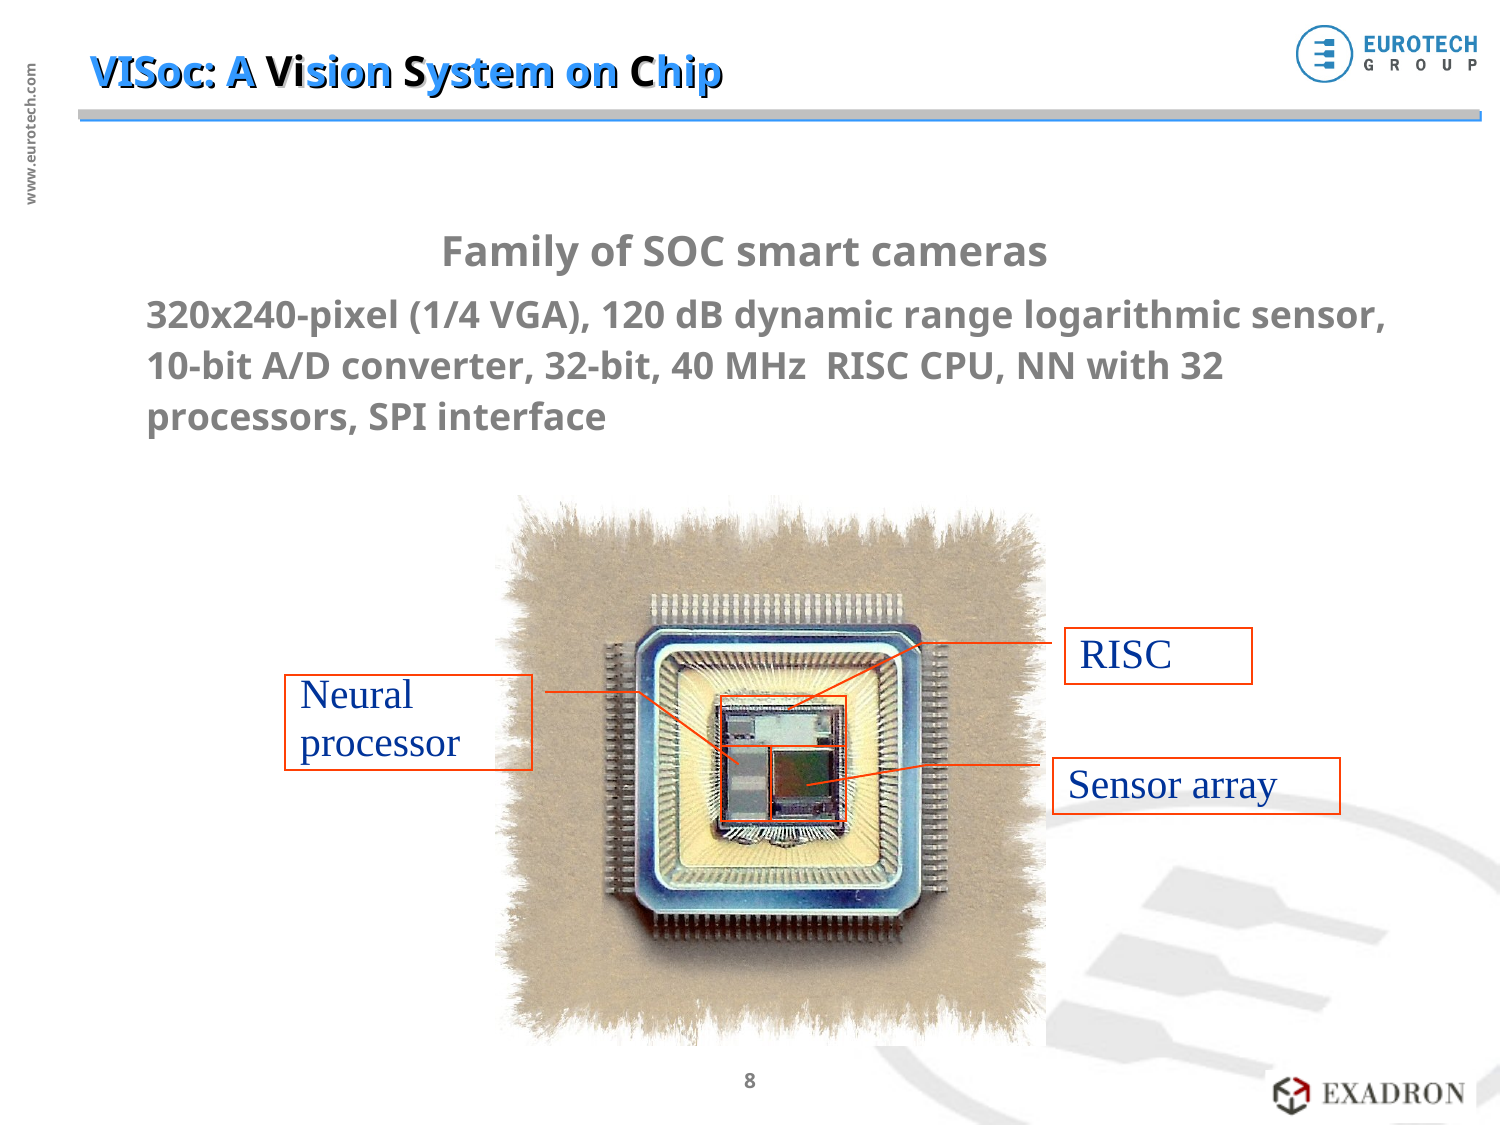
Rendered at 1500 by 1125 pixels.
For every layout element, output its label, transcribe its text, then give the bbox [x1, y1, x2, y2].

picture [1295, 24, 1477, 83]
picture [722, 747, 770, 820]
text_box RISC [1065, 628, 1252, 684]
list Family of SOC smart cameras 320x240-pixel (1/4 VGA), 120 dB dynamic range logarithmic sensor, 10-bit A/D converter, 32-bit, 40 MHz RISC CPU, NN with 32 processors, SPI interface [75, 146, 1426, 1006]
text_box Neural processor [285, 675, 532, 770]
picture [495, 495, 1500, 1125]
text_box Sensor array [1053, 758, 1340, 814]
title VISoc: A Vision System on Chip [74, 37, 1190, 103]
picture [722, 697, 845, 745]
picture [772, 747, 845, 820]
